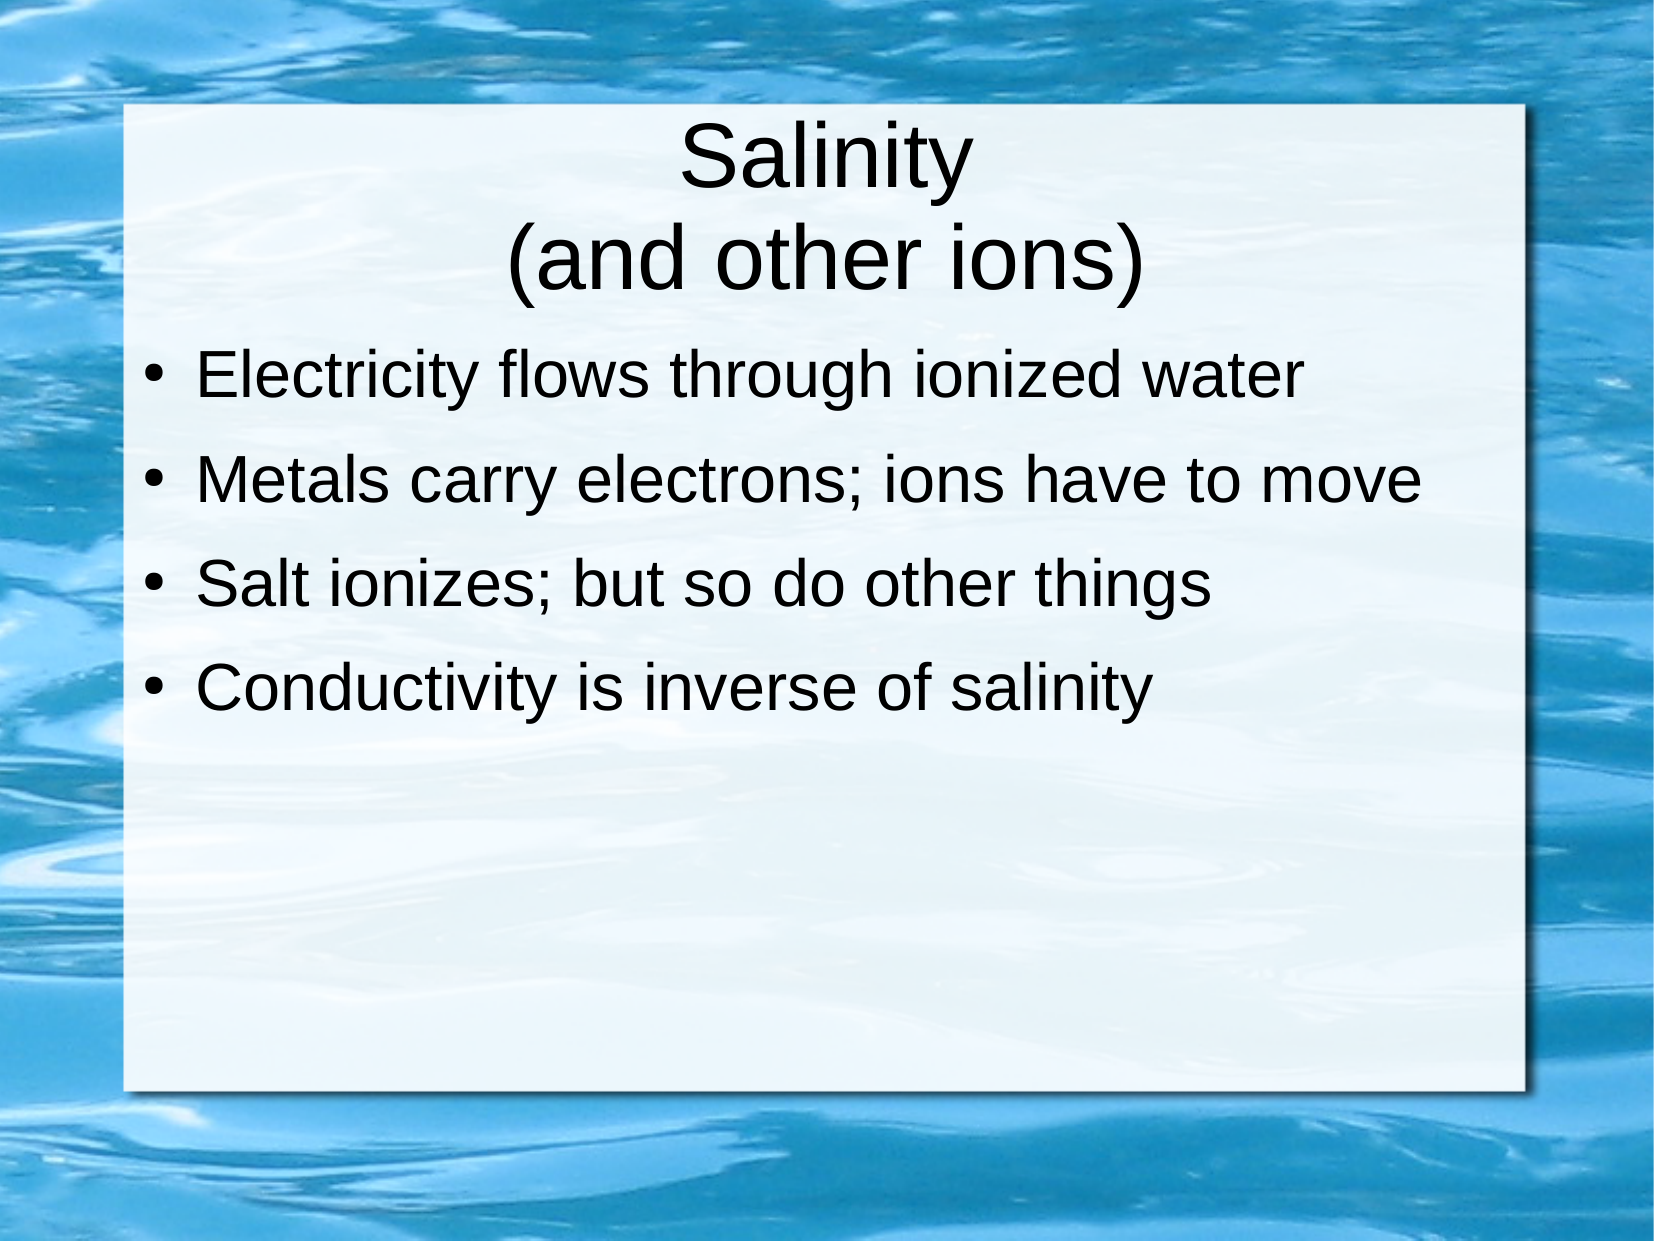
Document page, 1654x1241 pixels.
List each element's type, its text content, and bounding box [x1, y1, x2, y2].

picture [0, 0, 1654, 1241]
title Salinity (and other ions) [147, 104, 1506, 310]
list Electricity flows through ionized water Metals carry electrons; ions have to move Salt ionizes; but so do other things Conductivity is inverse of salinity [124, 337, 1613, 1157]
